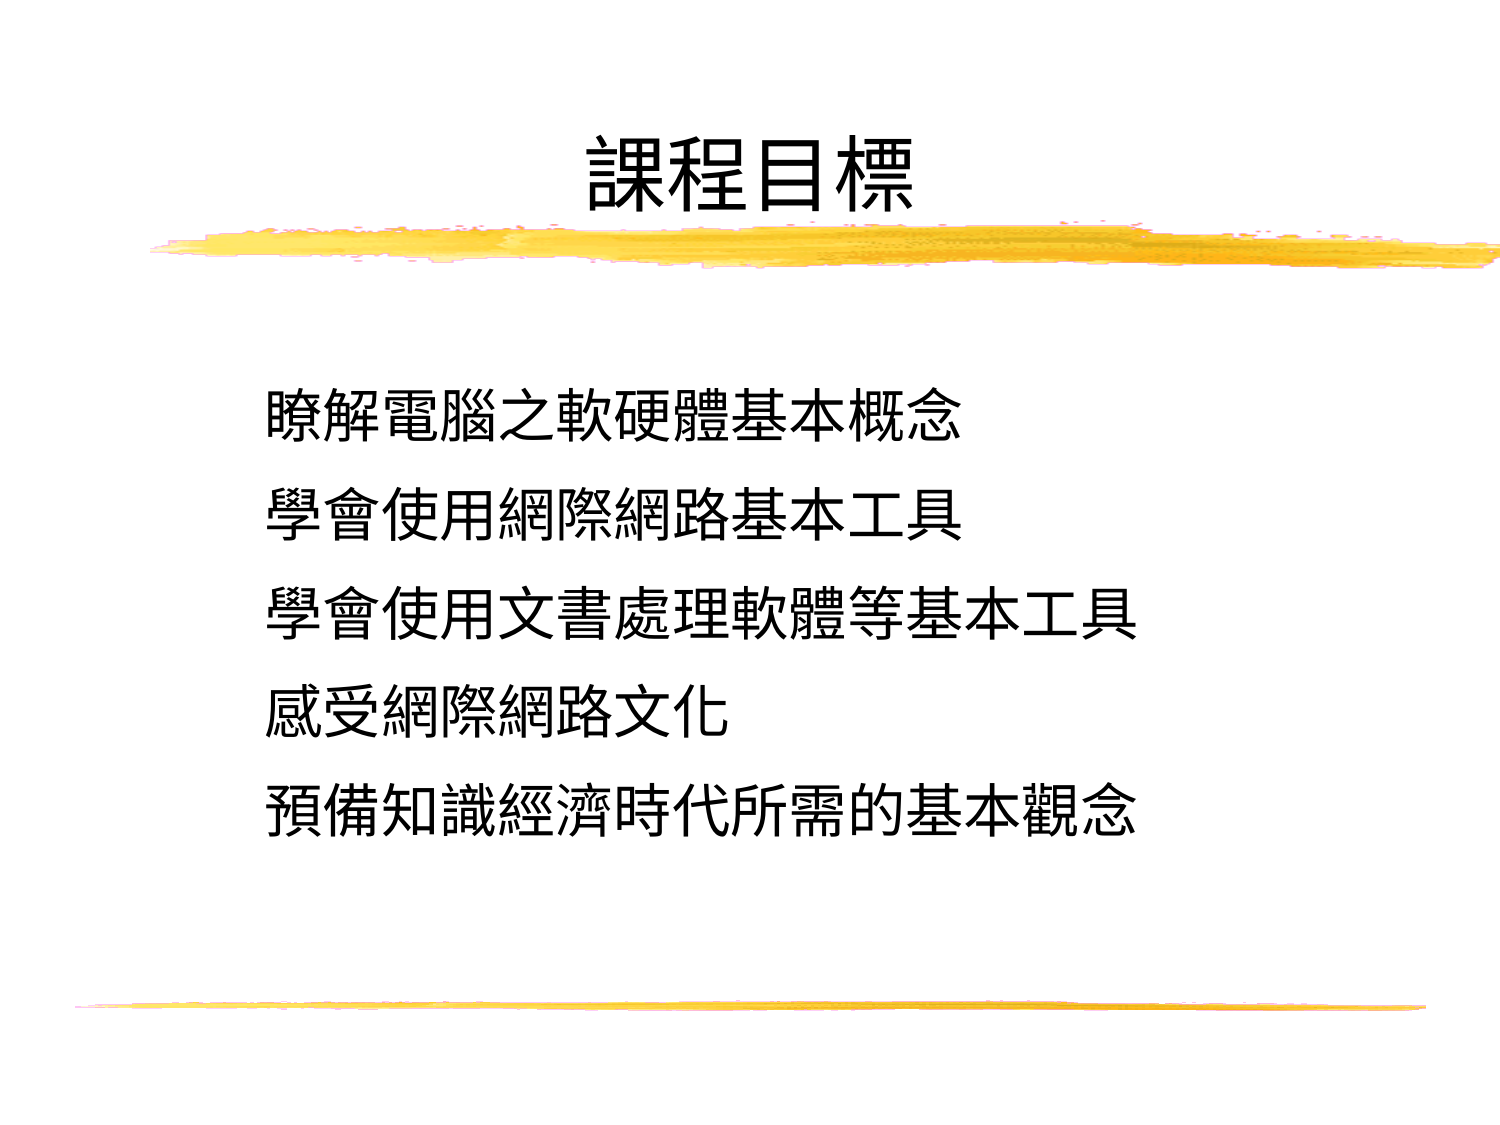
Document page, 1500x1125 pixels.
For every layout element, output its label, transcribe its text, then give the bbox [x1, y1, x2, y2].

picture [75, 999, 1426, 1013]
picture [150, 215, 1500, 279]
list 瞭解電腦之軟硬體基本概念 學會使用網際網路基本工具 學會使用文書處理軟體等基本工具 感受網際網路文化 預備知識經濟時代所需的基本觀念 [249, 362, 1363, 888]
title 課程目標 [112, 49, 1388, 238]
